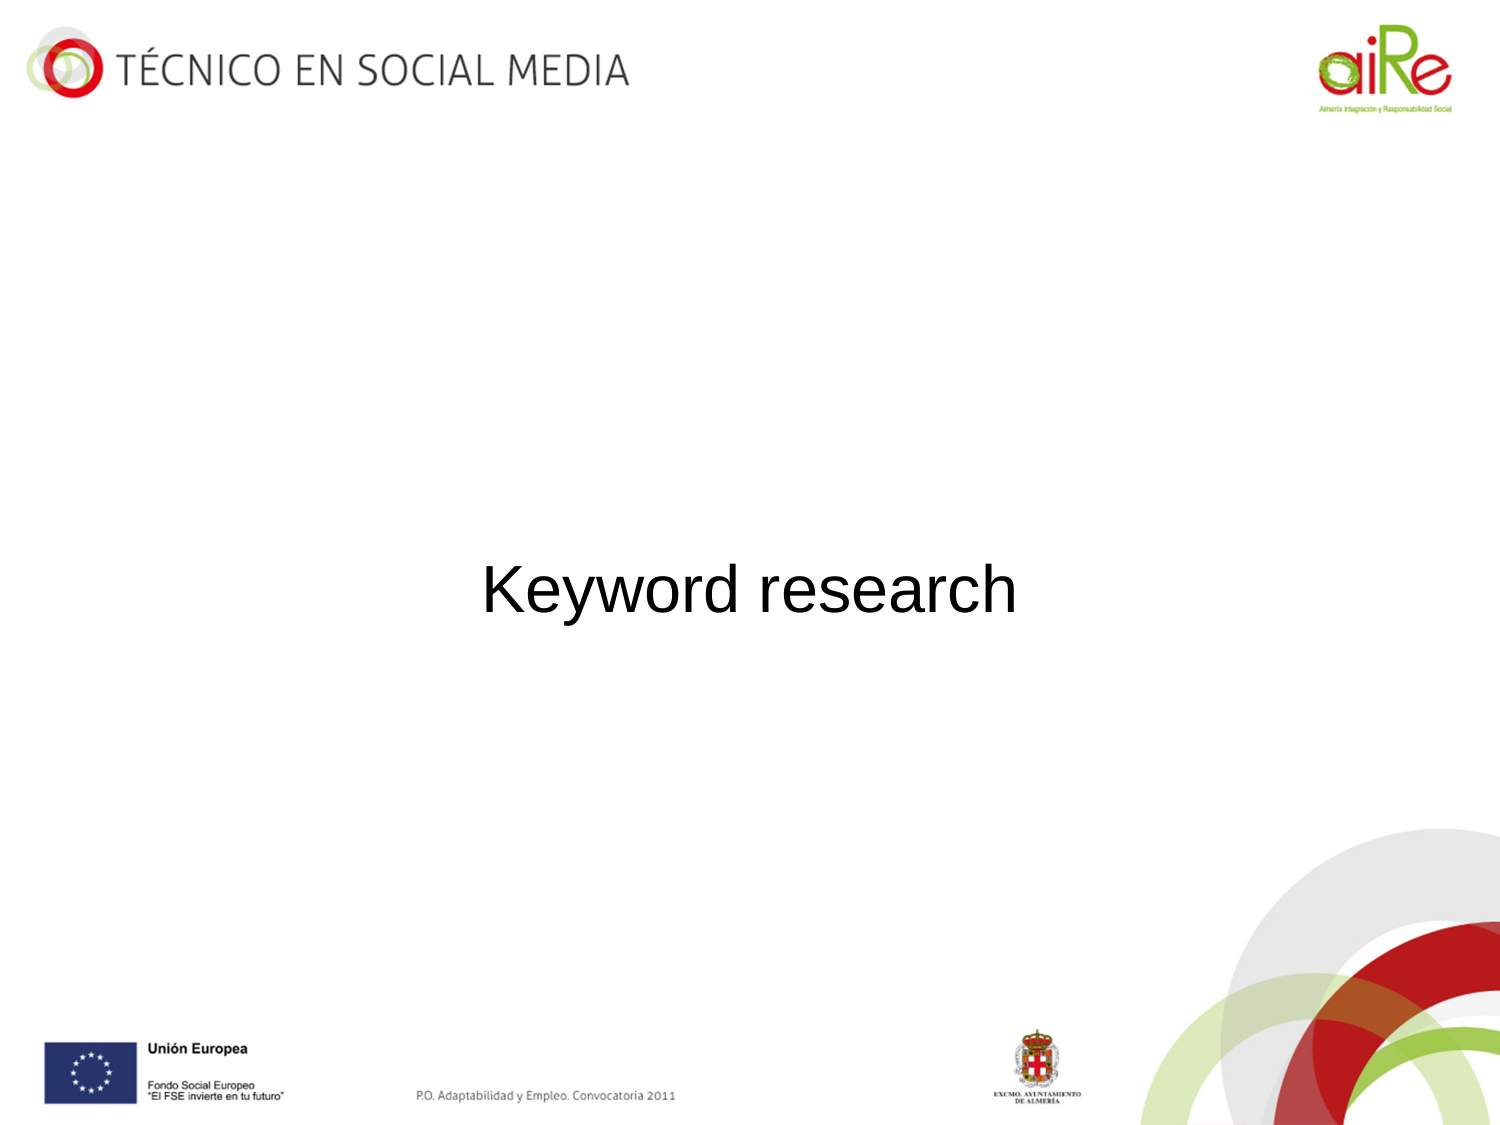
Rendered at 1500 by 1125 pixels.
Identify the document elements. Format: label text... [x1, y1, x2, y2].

subtitle Keyword research [75, 263, 1425, 916]
picture [0, 0, 1500, 1125]
